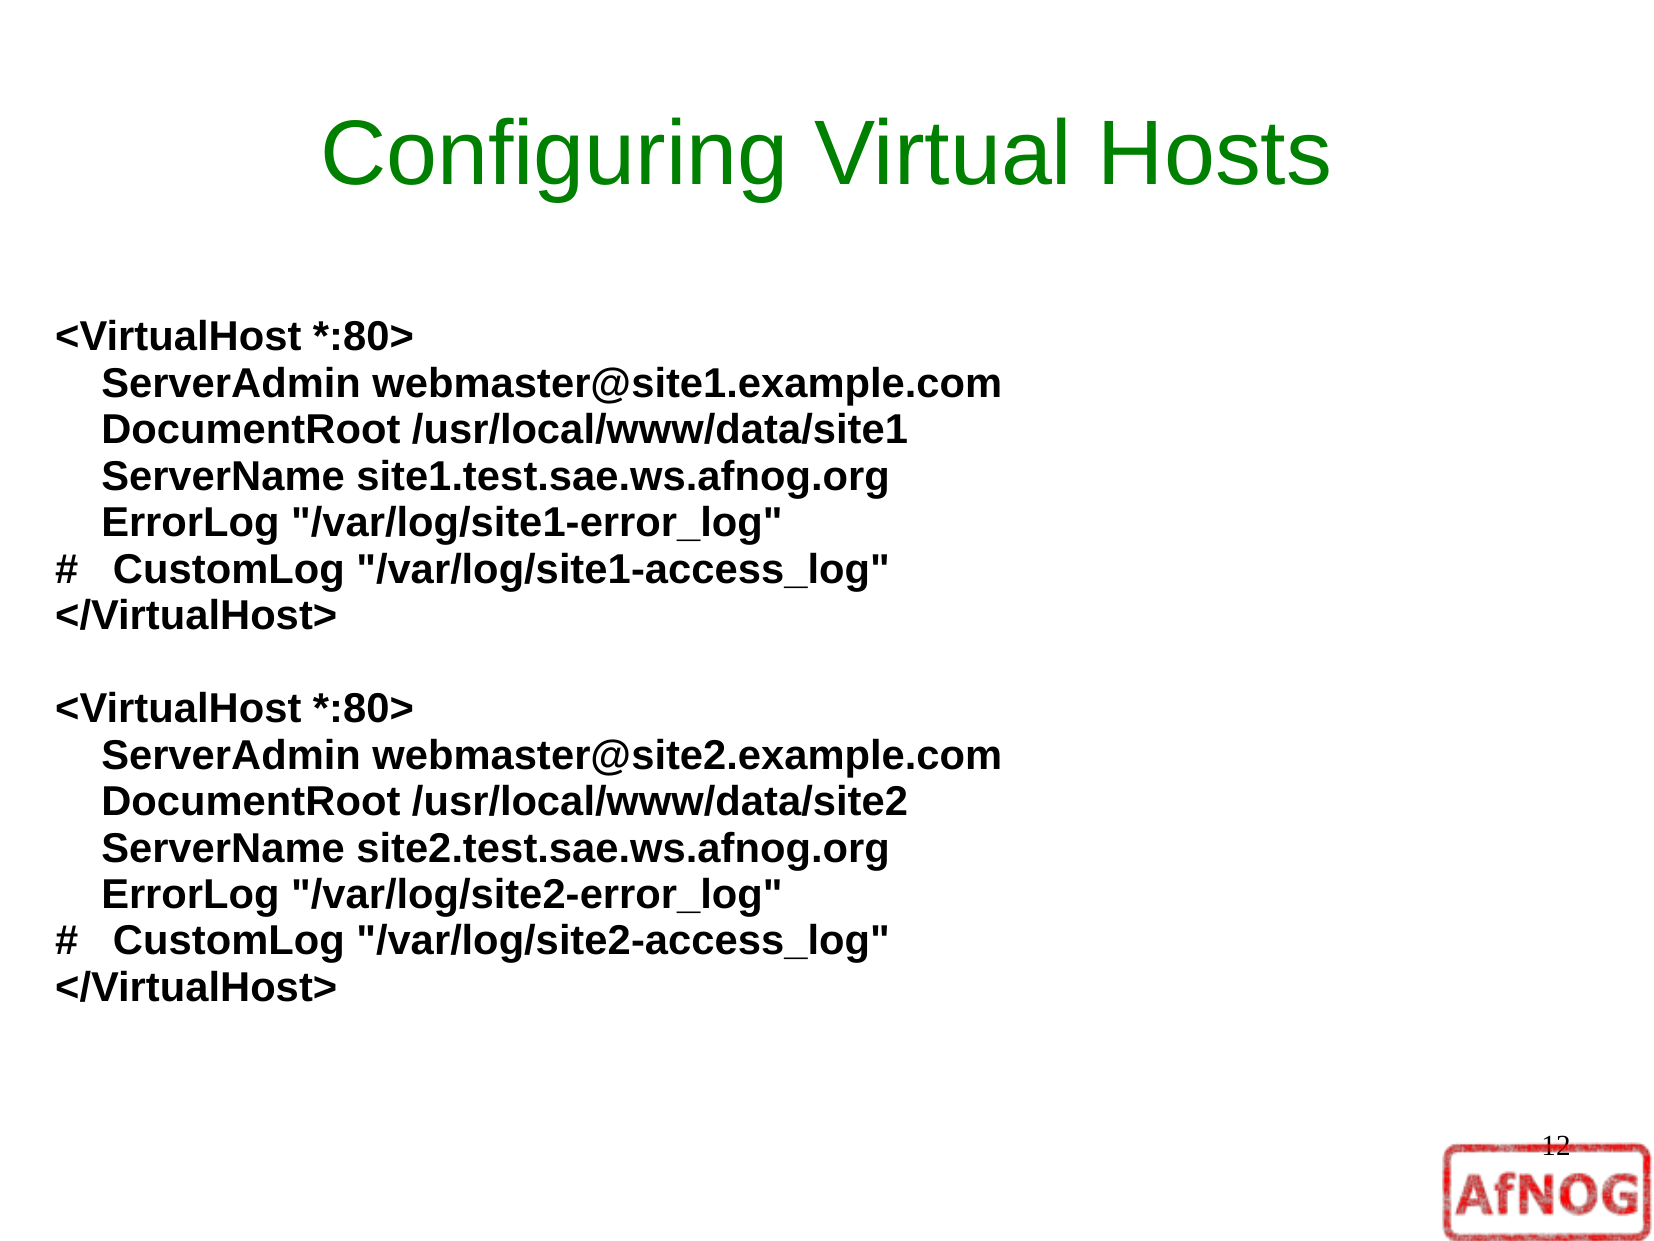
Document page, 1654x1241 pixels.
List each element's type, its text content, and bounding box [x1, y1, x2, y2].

title Configuring Virtual Hosts [82, 56, 1571, 237]
picture [1441, 1141, 1654, 1241]
list <VirtualHost *:80> ServerAdmin webmaster@site1.example.com DocumentRoot /usr/local/www/data/site1 ServerName site1.test.sae.ws.afnog.org ErrorLog "/var/log/site1-error_log" # CustomLog "/var/log/site1-access_log" </VirtualHost> <VirtualHost *:80> ServerAdmin webmaster@site2.example.com DocumentRoot /usr/local/www/data/site2 ServerName site2.test.sae.ws.afnog.org ErrorLog "/var/log/site2-error_log" # CustomLog "/var/log/site2-access_log" </VirtualHost> [37, 237, 1571, 1057]
